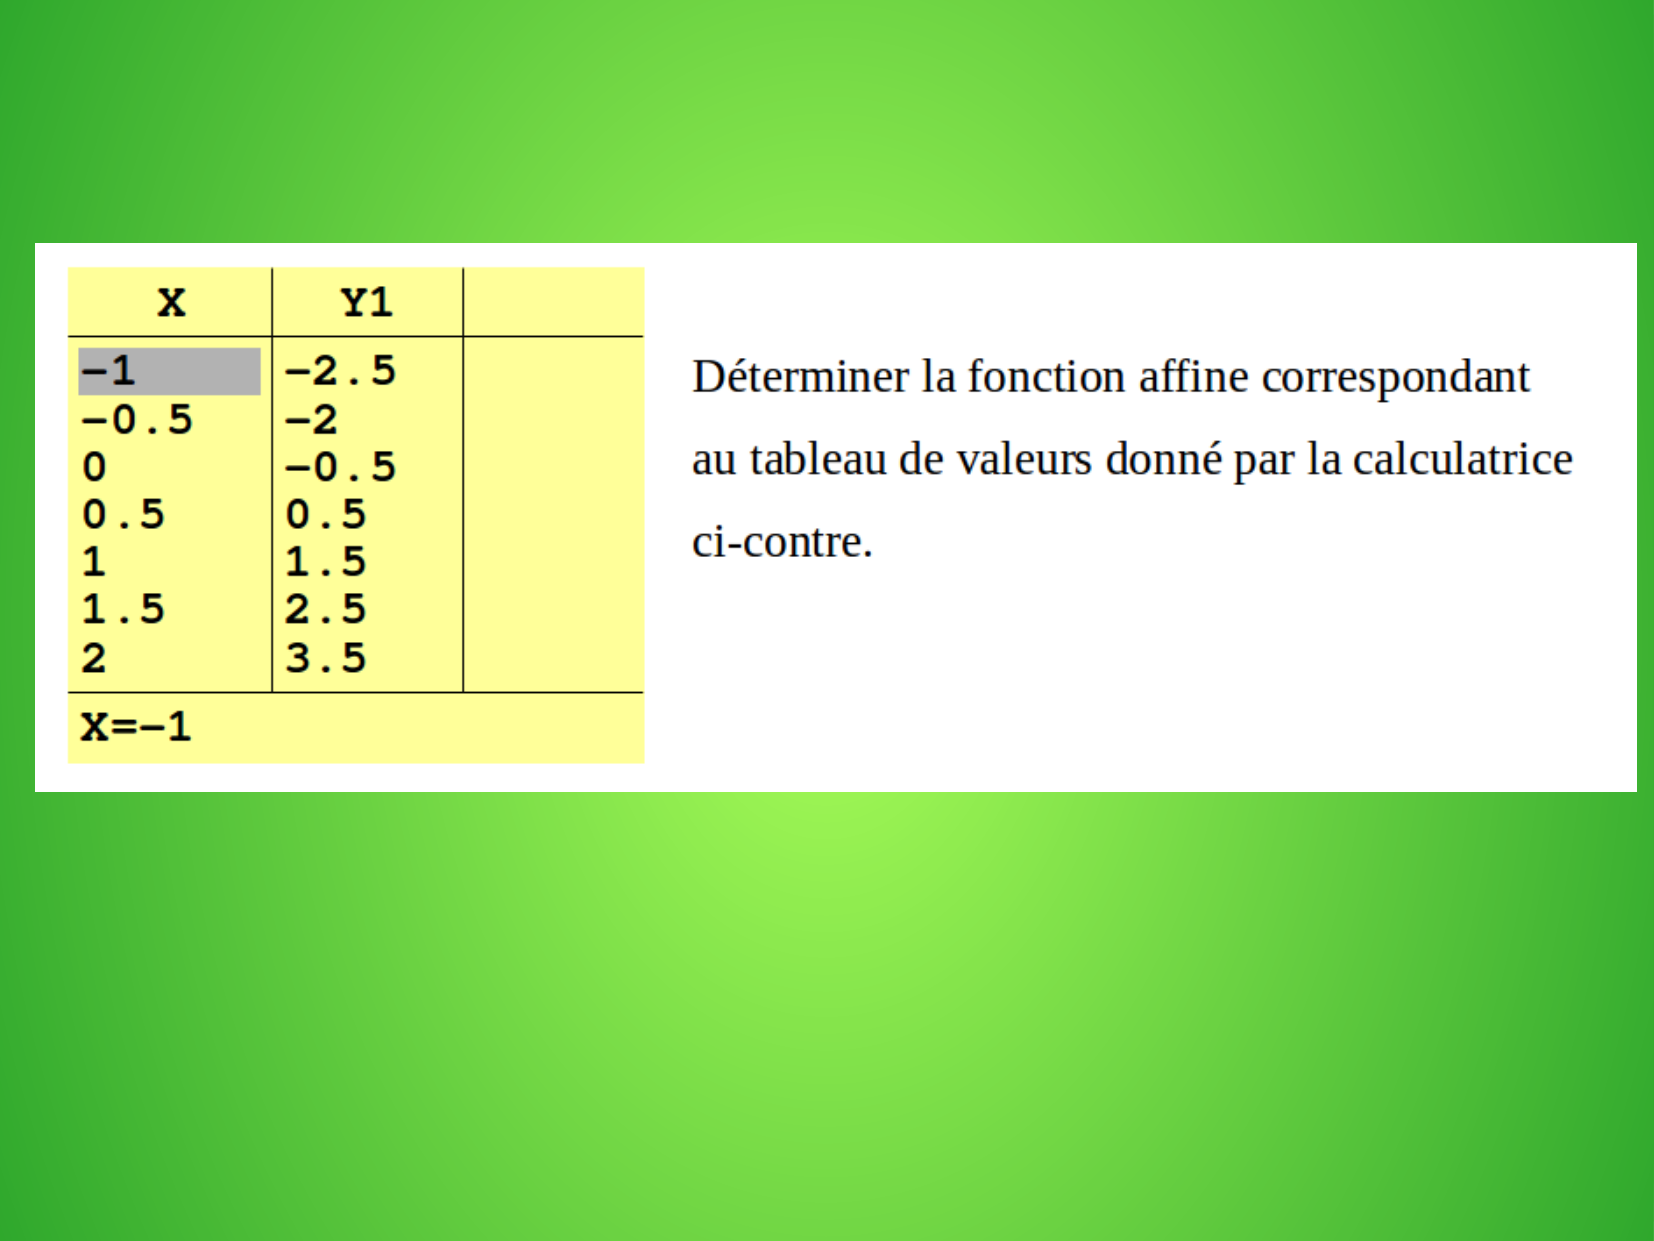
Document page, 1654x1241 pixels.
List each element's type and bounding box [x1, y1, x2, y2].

picture [35, 243, 1637, 792]
